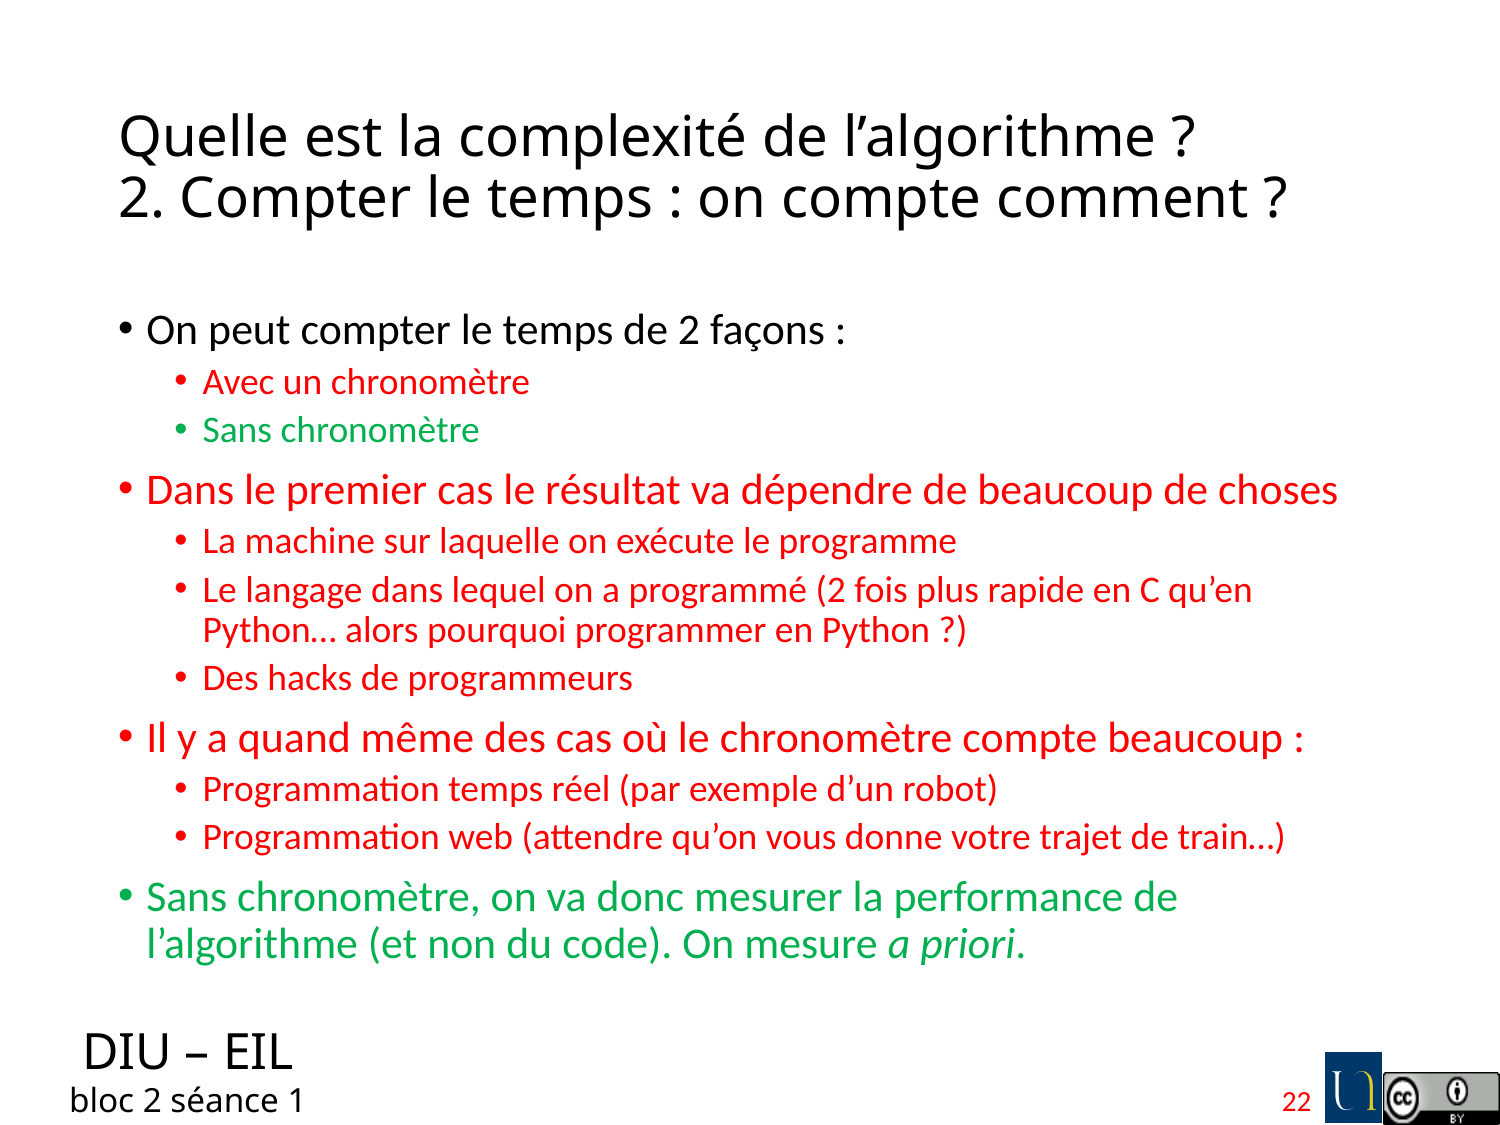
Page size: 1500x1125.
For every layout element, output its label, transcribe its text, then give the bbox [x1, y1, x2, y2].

title Quelle est la complexité de l’algorithme ? 2. Compter le temps : on compte comment ? [103, 59, 1397, 278]
list On peut compter le temps de 2 façons : Avec un chronomètre Sans chronomètre Dans le premier cas le résultat va dépendre de beaucoup de choses La machine sur laquelle on exécute le programme Le langage dans lequel on a programmé (2 fois plus rapide en C qu’en Python… alors pourquoi programmer en Python ?) Des hacks de programmeurs Il y a quand même des cas où le chronomètre compte beaucoup : Programmation temps réel (par exemple d’un robot) Programmation web (attendre qu’on vous donne votre trajet de train…) Sans chronomètre, on va donc mesurer la performance de l’algorithme (et non du code). On mesure a priori. [103, 299, 1397, 1014]
picture [1325, 1052, 1382, 1123]
picture [1383, 1072, 1500, 1125]
slide_number <numéro> [1240, 1070, 1327, 1125]
